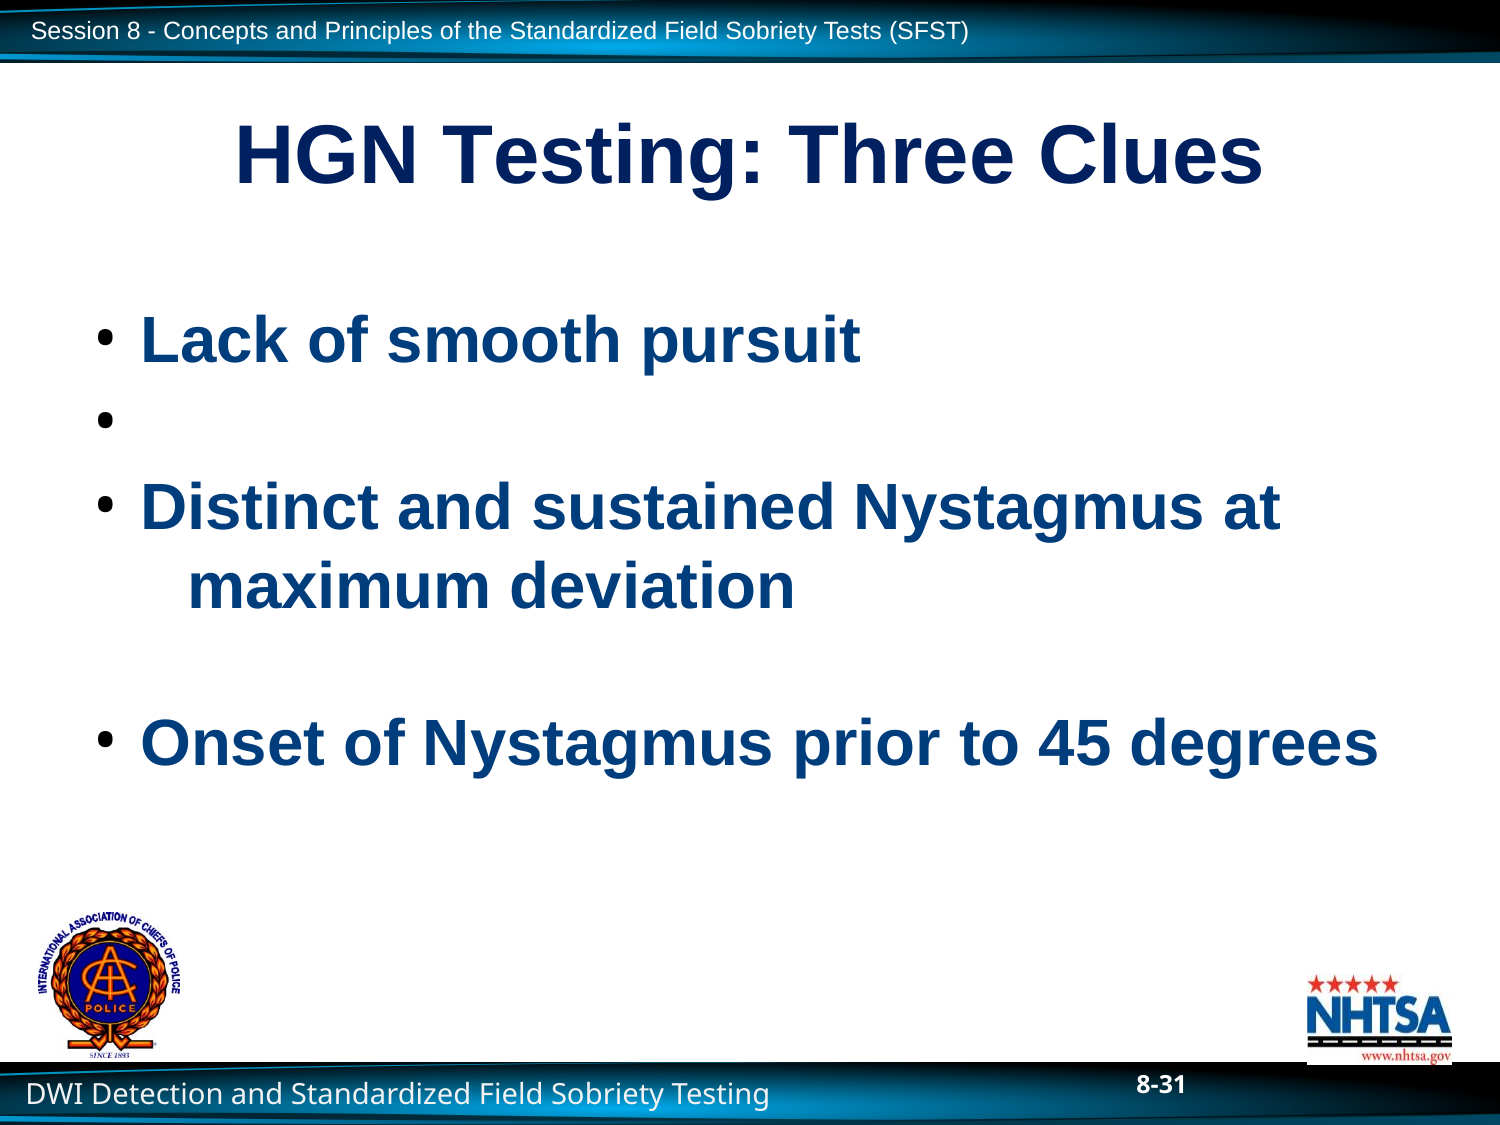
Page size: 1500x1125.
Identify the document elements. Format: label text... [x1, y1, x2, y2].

title HGN Testing: Three Clues [50, 87, 1451, 213]
list Lack of smooth pursuit Distinct and sustained Nystagmus at maximum deviation Onset of Nystagmus prior to 45 degrees [93, 297, 1489, 859]
slide_number 8-31 [1121, 1055, 1472, 1116]
